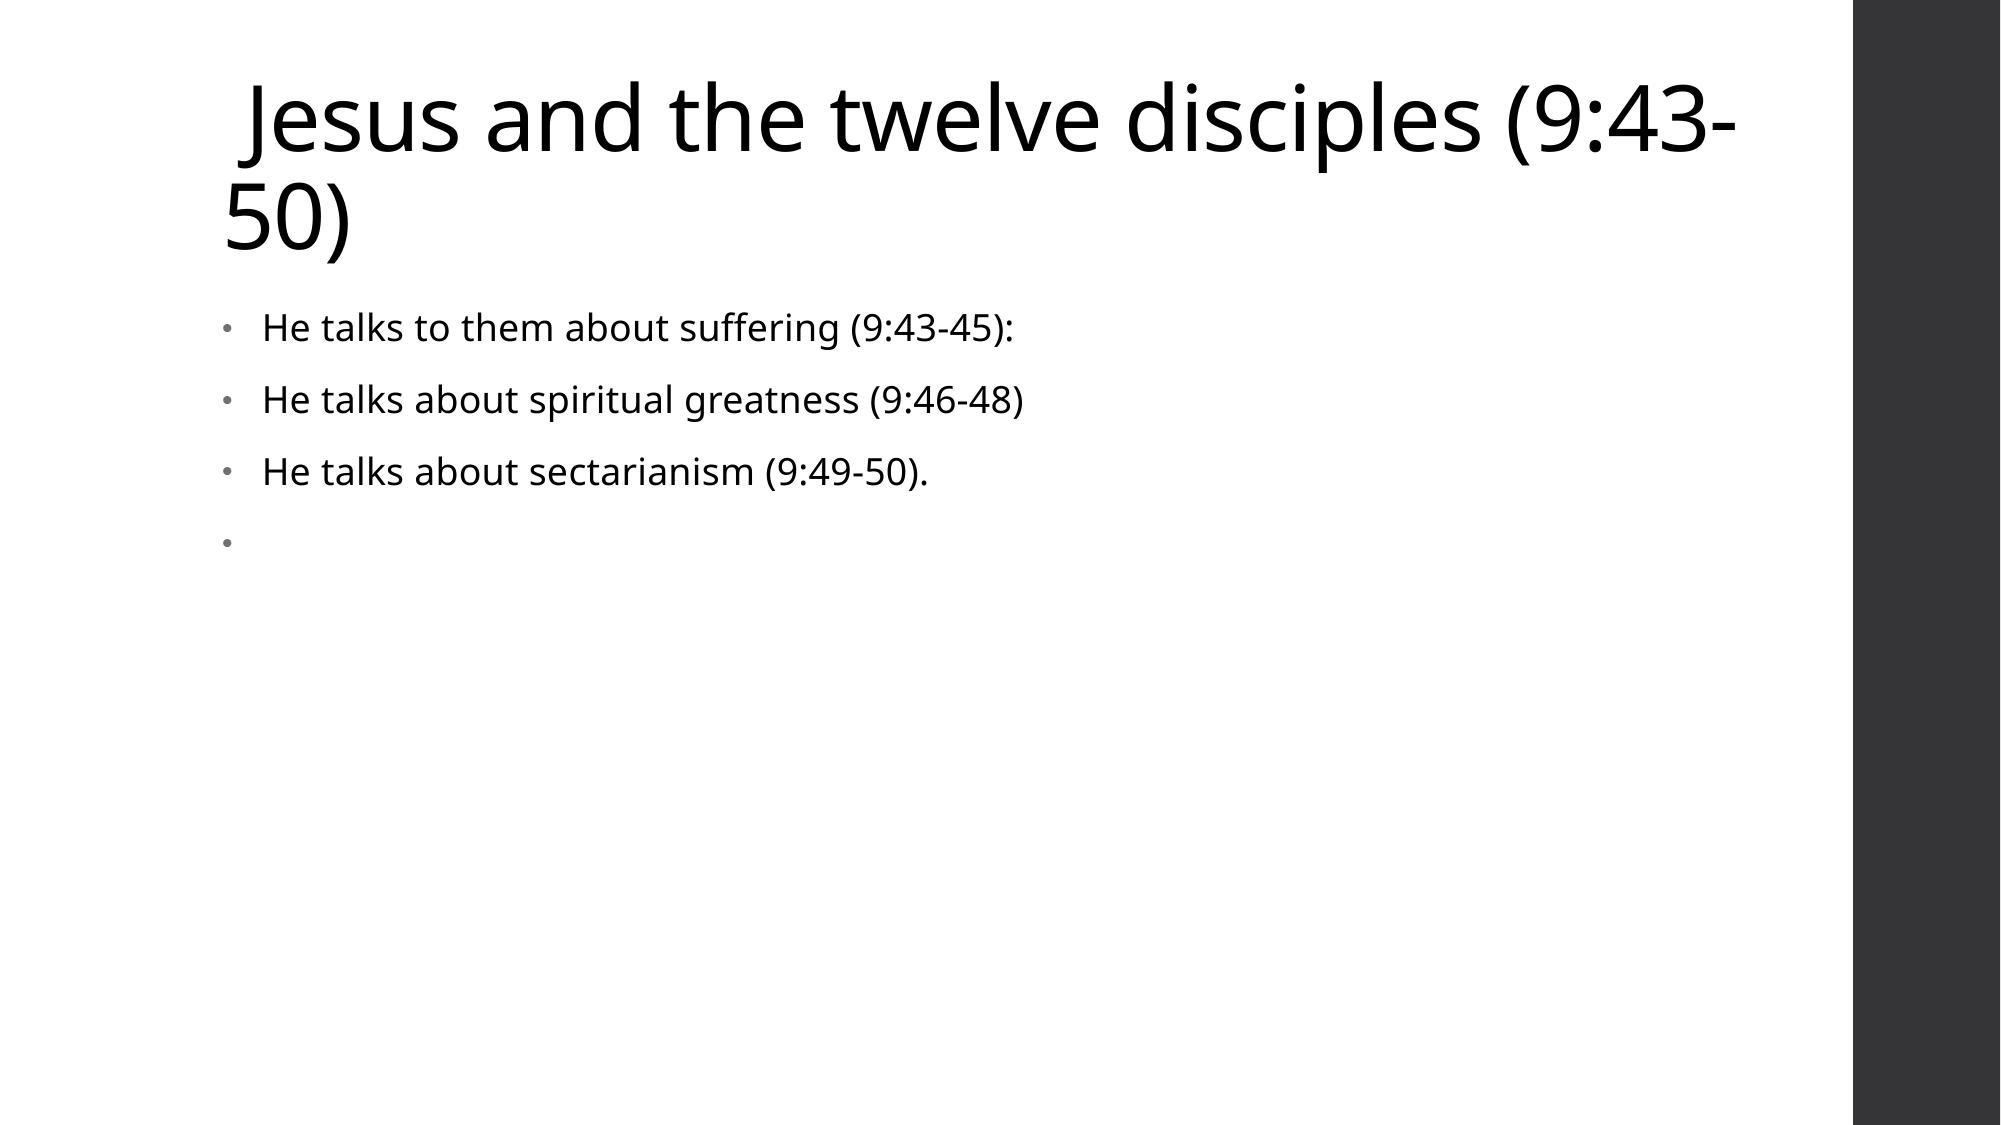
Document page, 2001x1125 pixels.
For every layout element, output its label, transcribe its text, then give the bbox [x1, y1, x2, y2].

title Jesus and the twelve disciples (9:43-50) [206, 60, 1797, 278]
list He talks to them about suffering (9:43-45): He talks about spiritual greatness (9:46-48) He talks about sectarianism (9:49-50). [206, 299, 1617, 1014]
